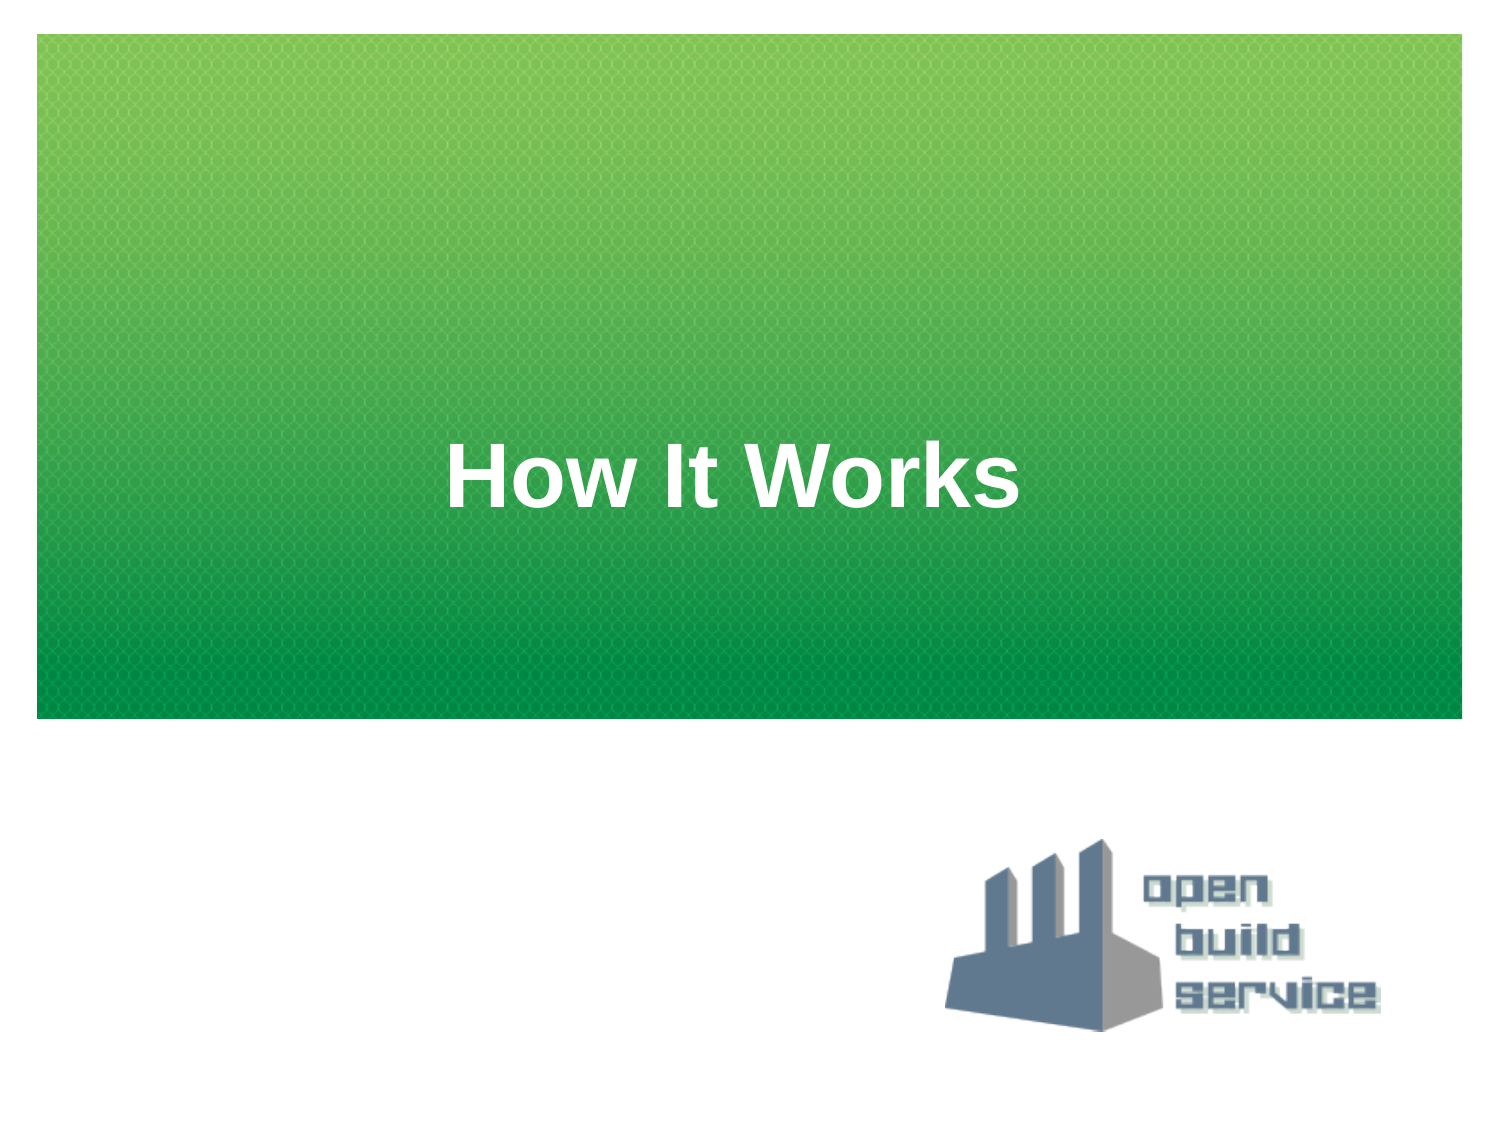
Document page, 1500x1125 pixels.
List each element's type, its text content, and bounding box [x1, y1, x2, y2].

table_header [245, 843, 683, 967]
title How It Works [444, 404, 1060, 631]
picture [945, 839, 1381, 1032]
picture [37, 34, 1463, 719]
